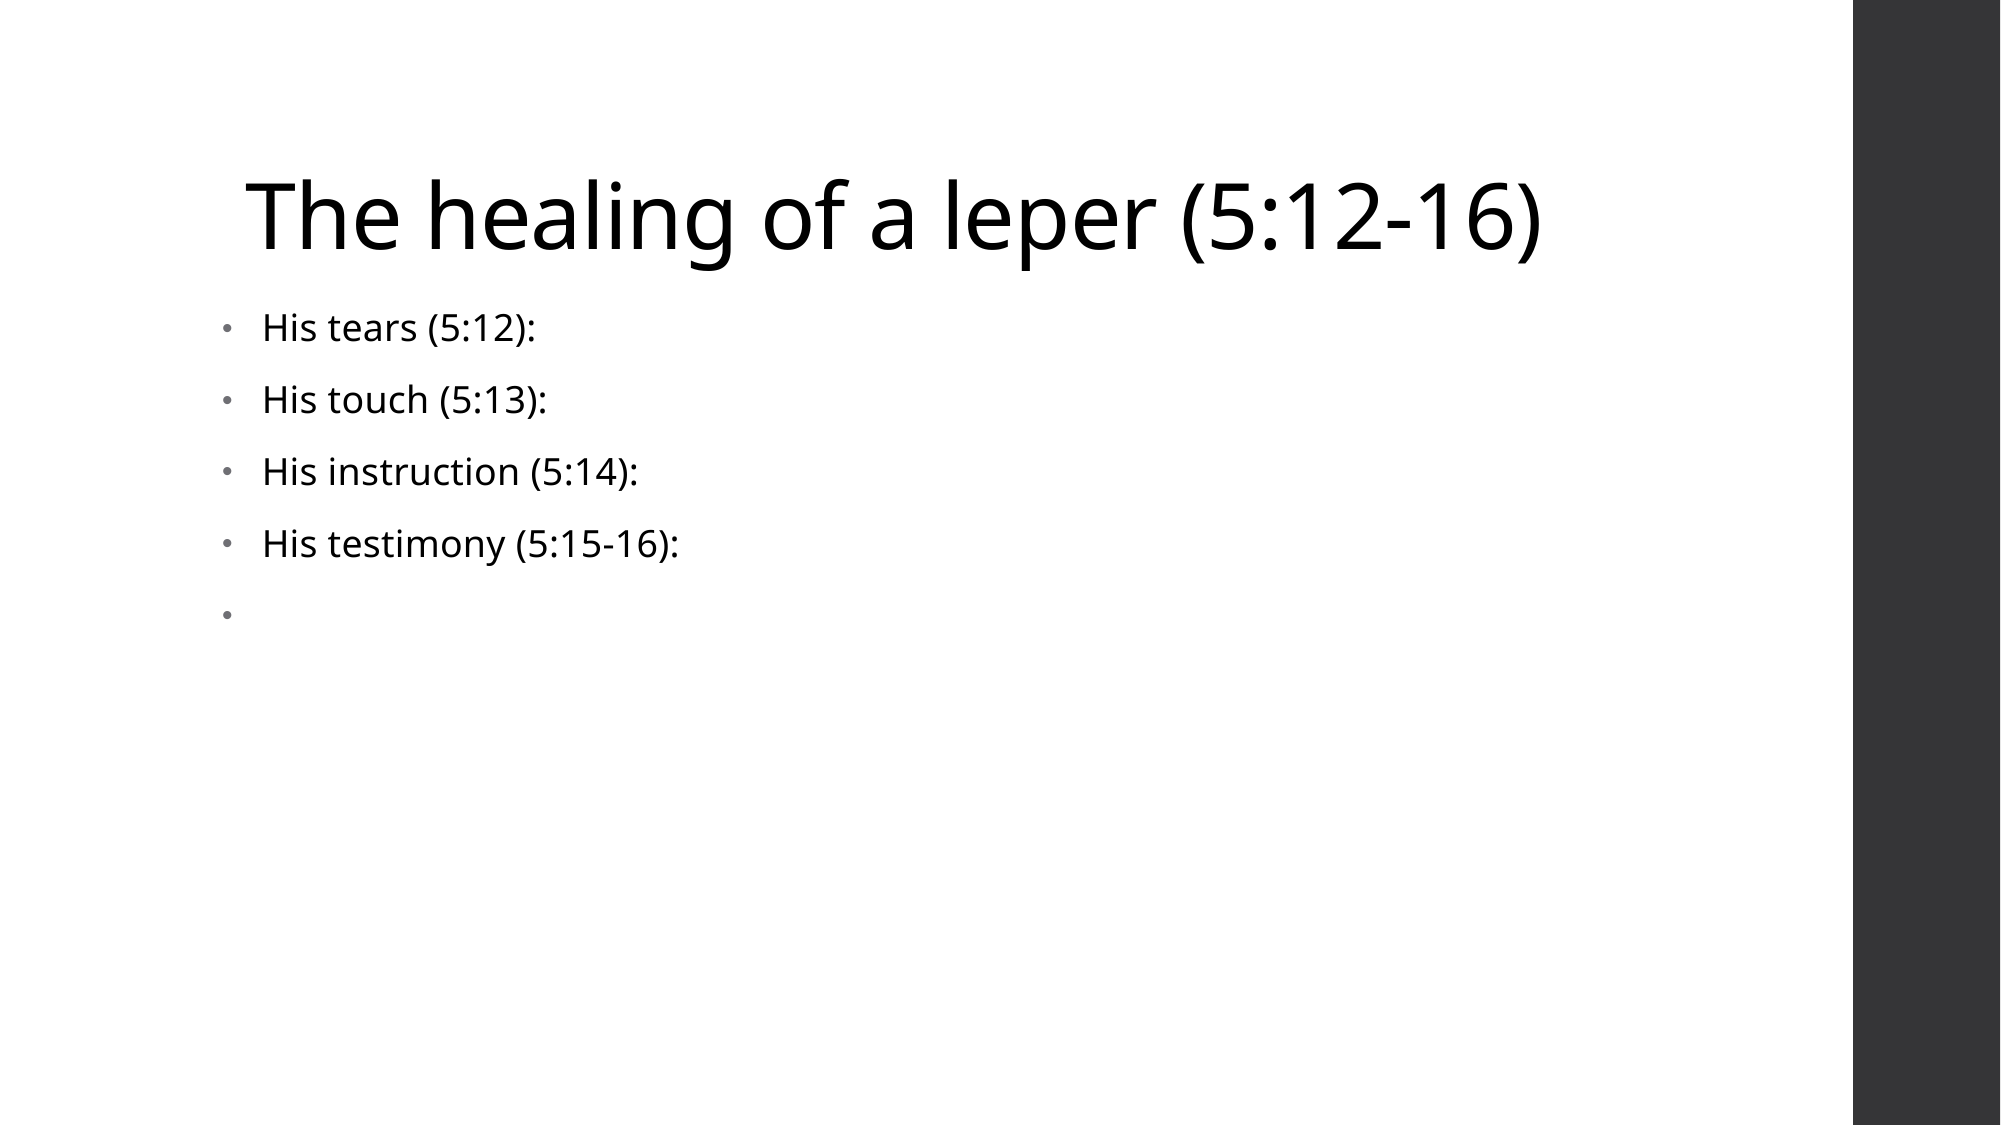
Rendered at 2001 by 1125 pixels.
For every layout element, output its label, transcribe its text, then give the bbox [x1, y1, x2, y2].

title The healing of a leper (5:12-16) [206, 60, 1797, 278]
list His tears (5:12): His touch (5:13): His instruction (5:14): His testimony (5:15-16): [206, 299, 1617, 1014]
